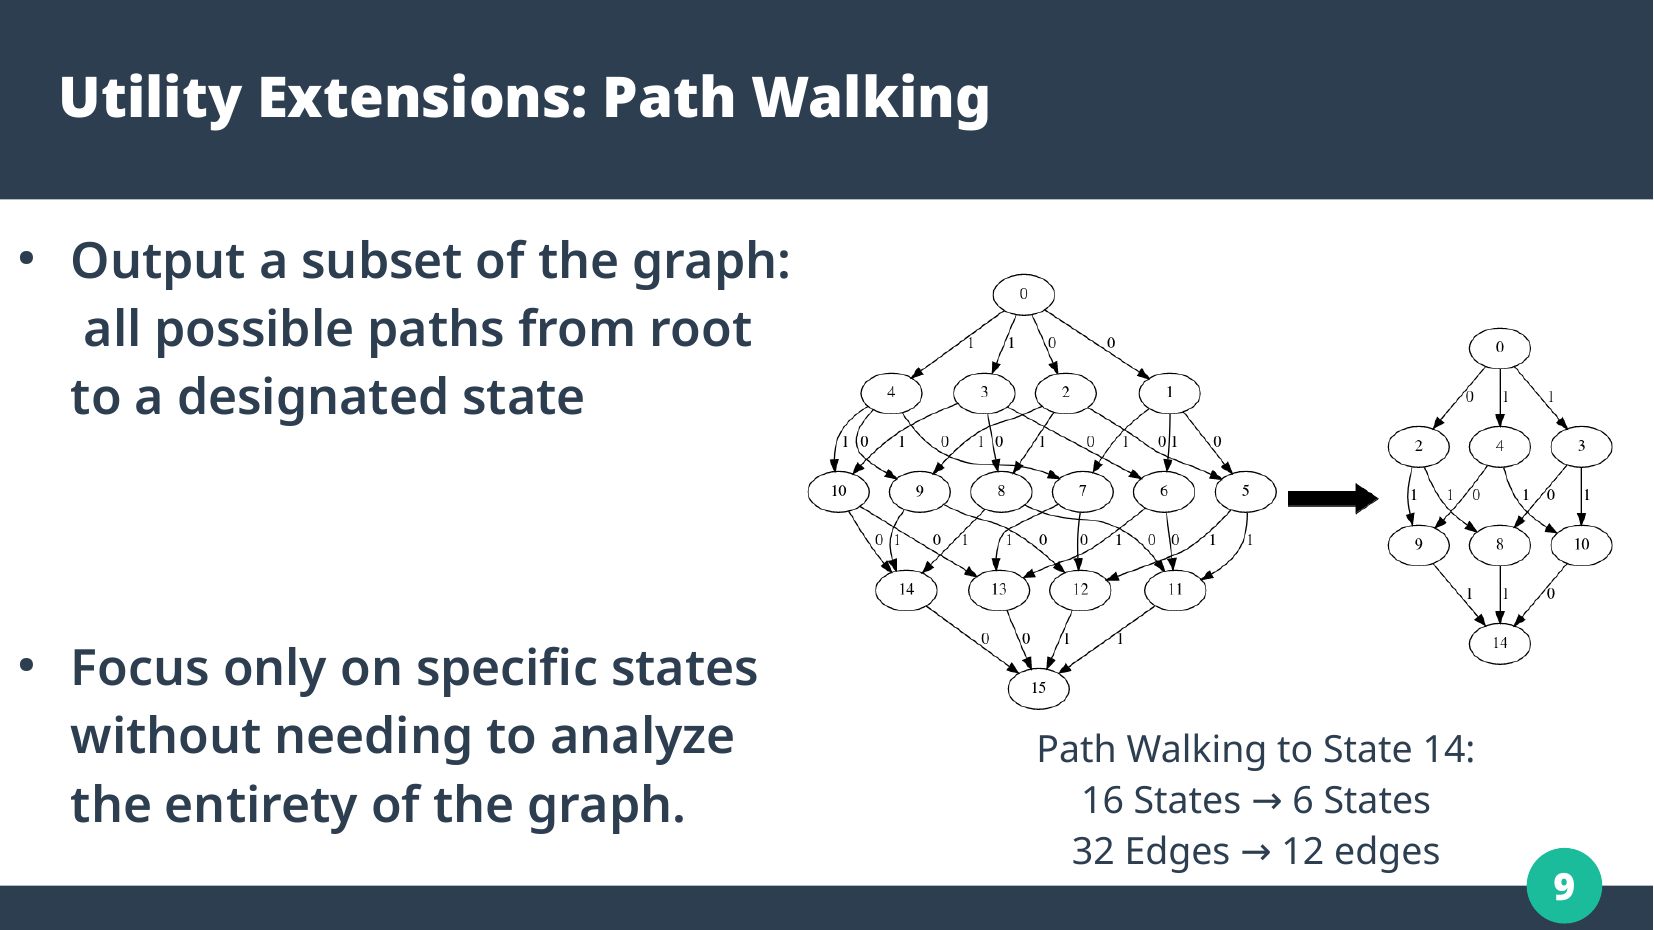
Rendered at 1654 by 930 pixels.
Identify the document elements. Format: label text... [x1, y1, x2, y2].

picture [803, 273, 1613, 718]
list Output a subset of the graph: all possible paths from root to a designated state Focus only on specific states without needing to analyze the entirety of the graph. [0, 225, 804, 846]
text_box Path Walking to State 14: 16 States → 6 States 32 Edges → 12 edges [975, 714, 1538, 883]
title Utility Extensions: Path Walking [58, 36, 1594, 156]
